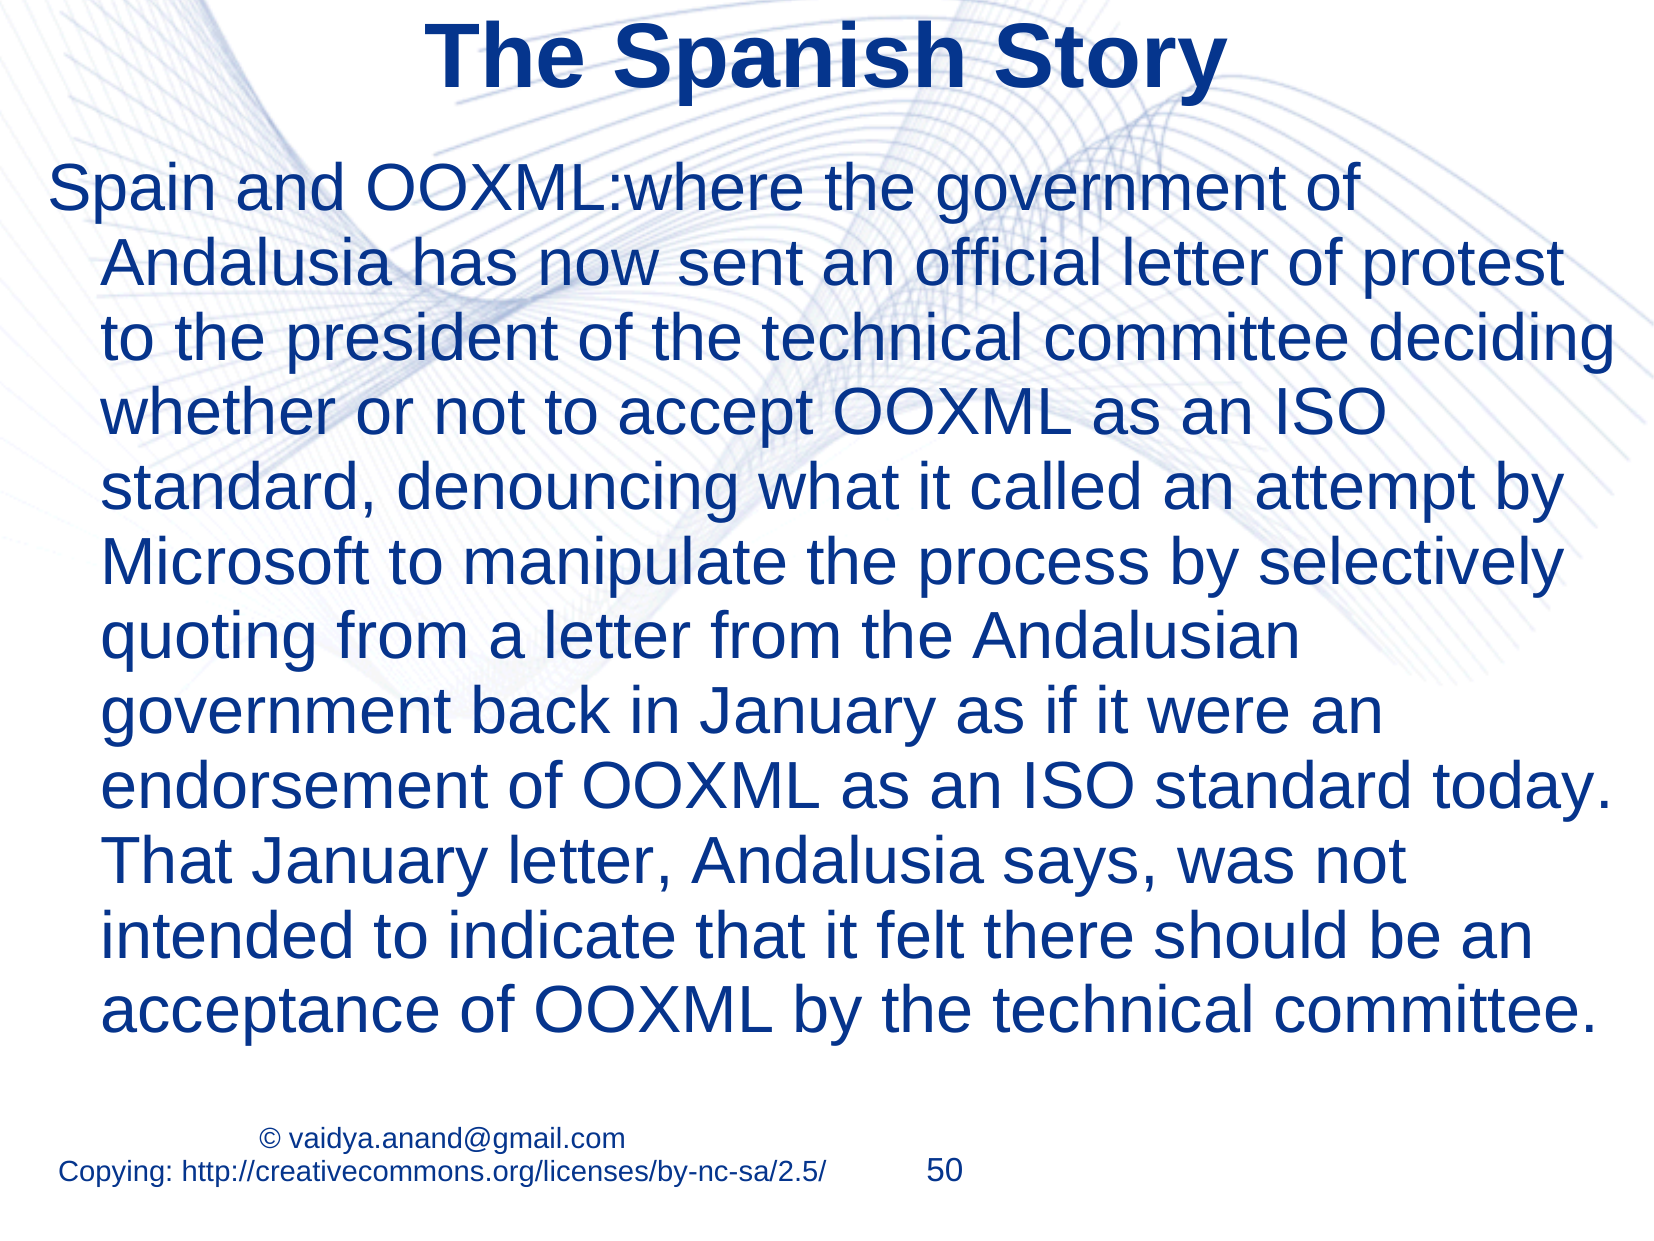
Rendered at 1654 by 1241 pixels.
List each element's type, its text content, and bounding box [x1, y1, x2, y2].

list Spain and OOXML:where the government of Andalusia has now sent an official letter of protest to the president of the technical committee deciding whether or not to accept OOXML as an ISO standard, denouncing what it called an attempt by Microsoft to manipulate the process by selectively quoting from a letter from the Andalusian government back in January as if it were an endorsement of OOXML as an ISO standard today. That January letter, Andalusia says, was not intended to indicate that it felt there should be an acceptance of OOXML by the technical committee. [29, 150, 1625, 1150]
title The Spanish Story [29, 0, 1625, 113]
picture [0, 0, 1654, 1241]
